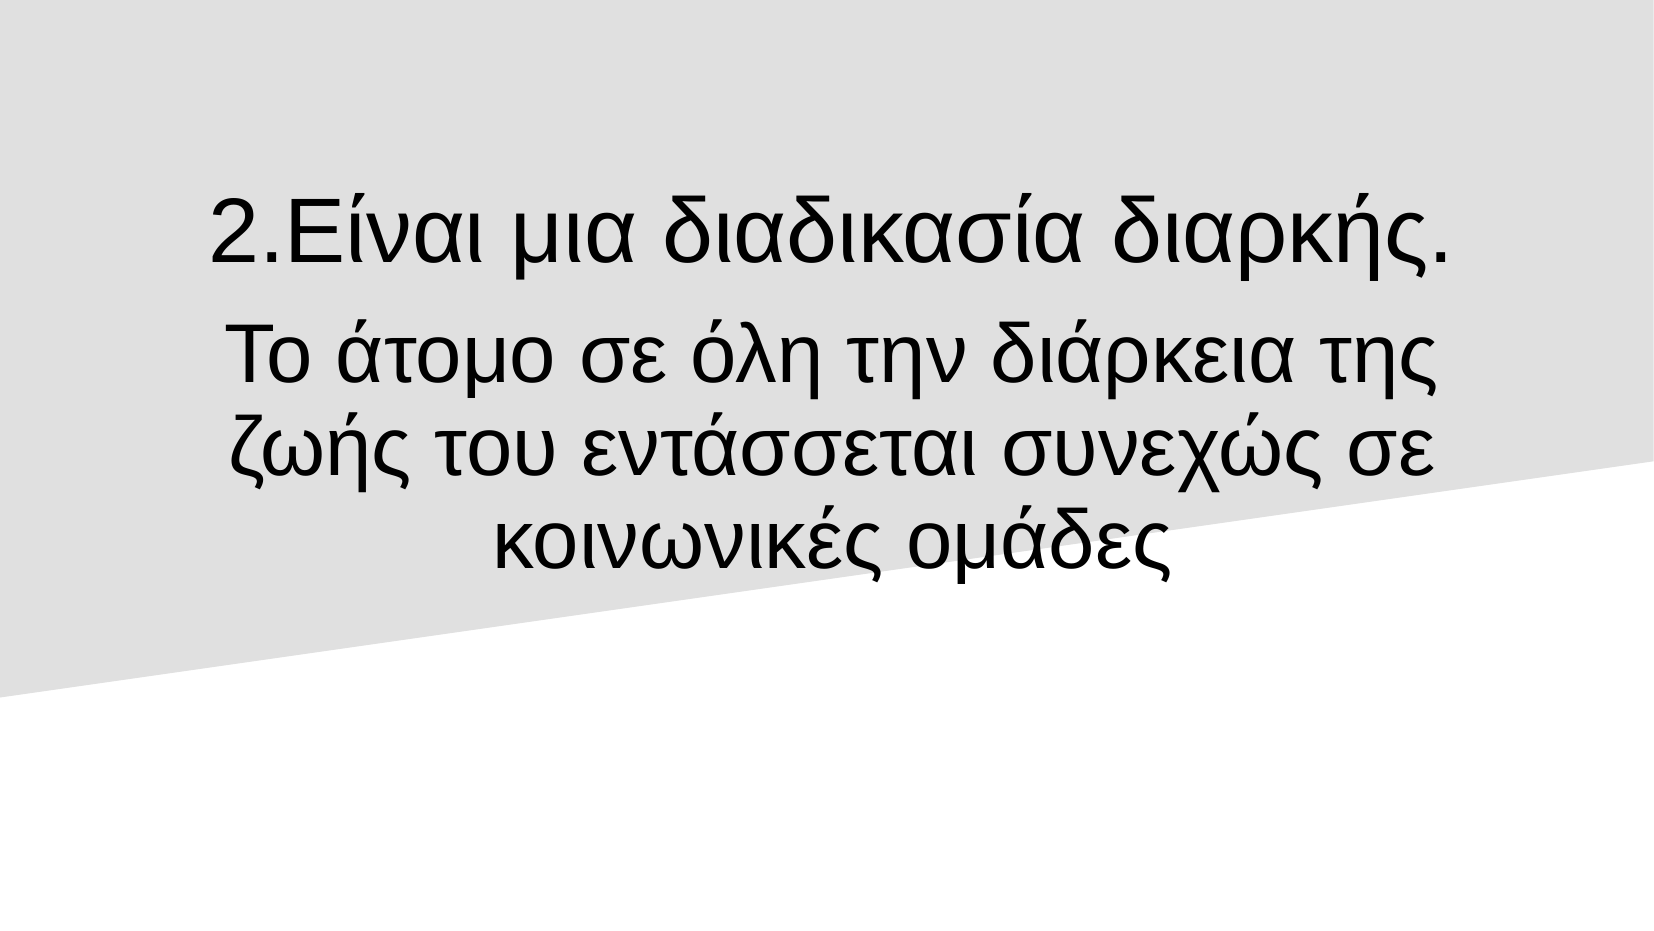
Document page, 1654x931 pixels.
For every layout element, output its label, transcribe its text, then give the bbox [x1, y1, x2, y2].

list 2.Είναι μια διαδικασία διαρκής. Το άτομο σε όλη την διάρκεια της ζωής του εντάσσεται συνεχώς σε κοινωνικές ομάδες [75, 180, 1519, 753]
